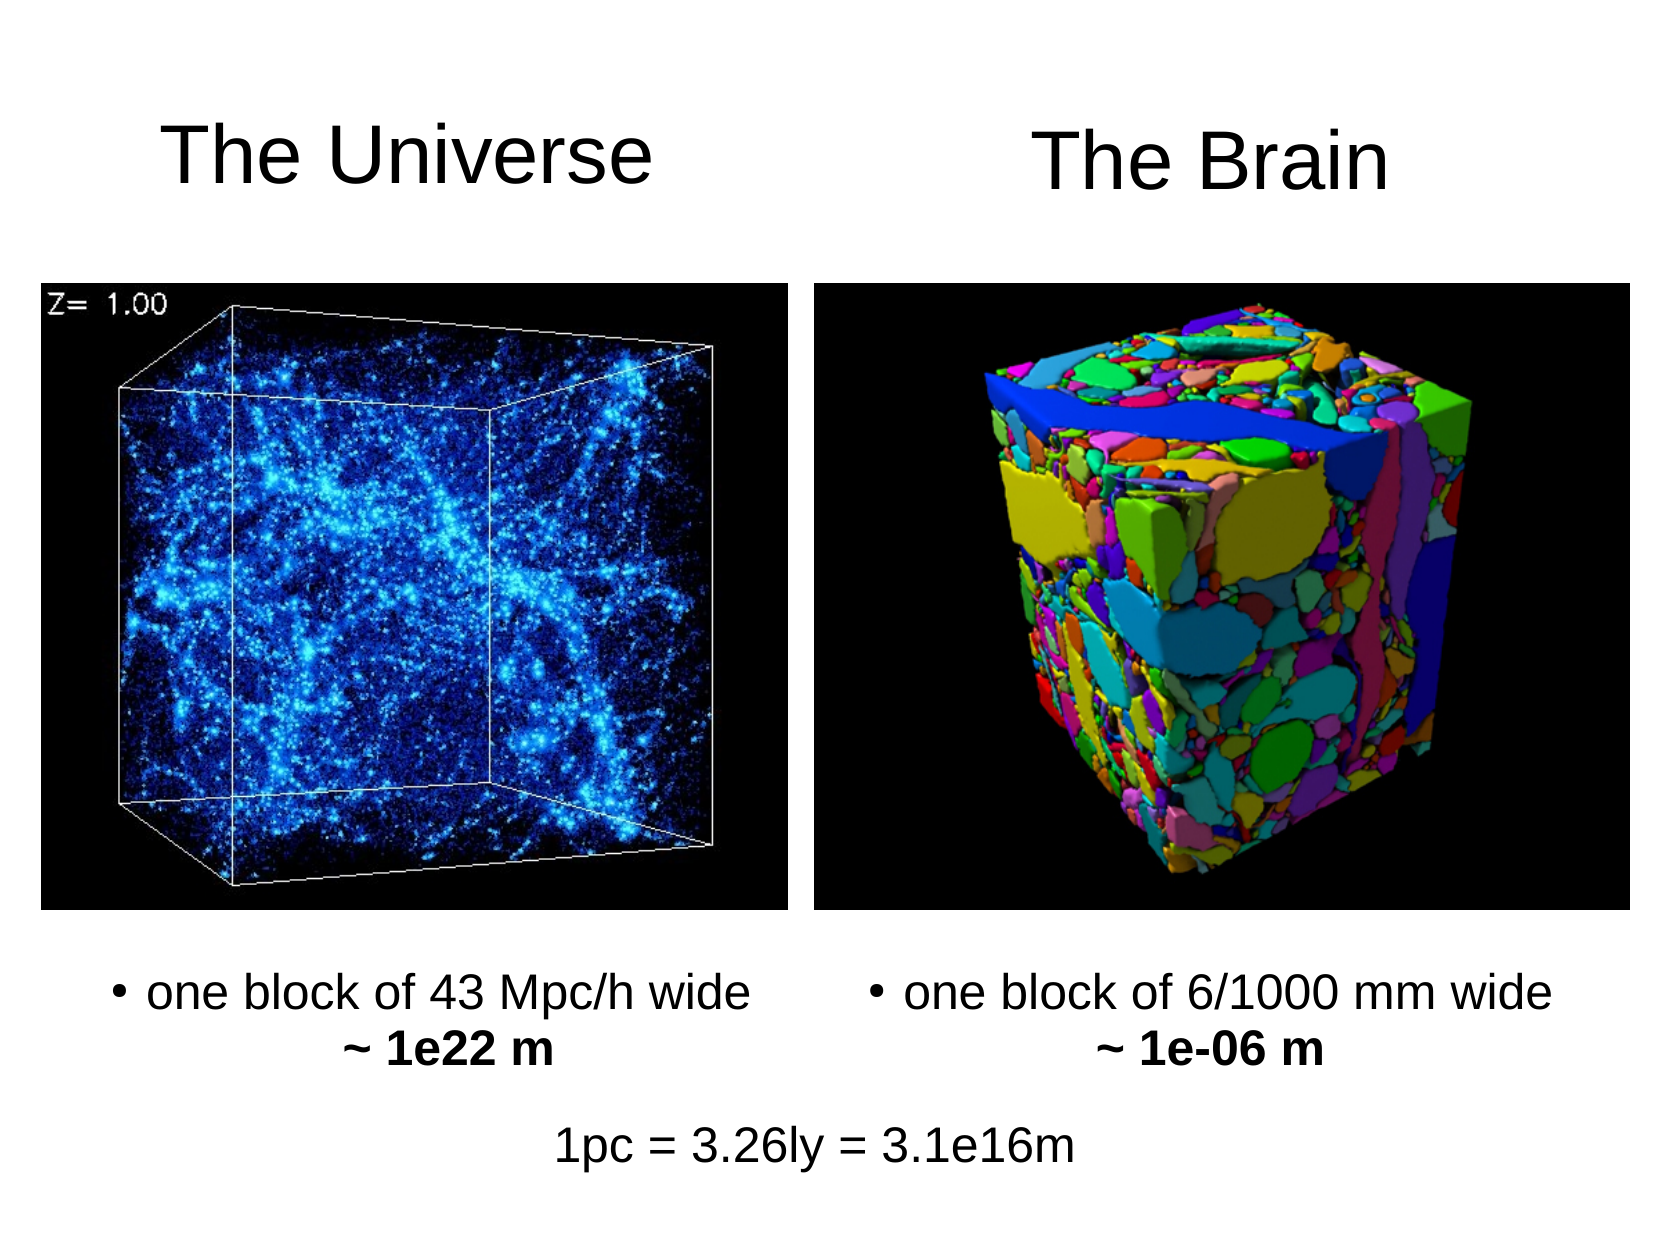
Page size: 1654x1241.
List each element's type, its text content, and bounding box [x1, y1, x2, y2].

picture [814, 283, 1630, 910]
text_box 1pc = 3.26ly = 3.1e16m [389, 1110, 1205, 1241]
text_box one block of 43 Mpc/h wide ~ 1e22 m [23, 956, 839, 1123]
title The Brain [915, 73, 1506, 249]
text_box one block of 6/1000 mm wide ~ 1e-06 m [839, 956, 1619, 1139]
picture [41, 283, 788, 910]
title The Universe [112, 67, 703, 243]
